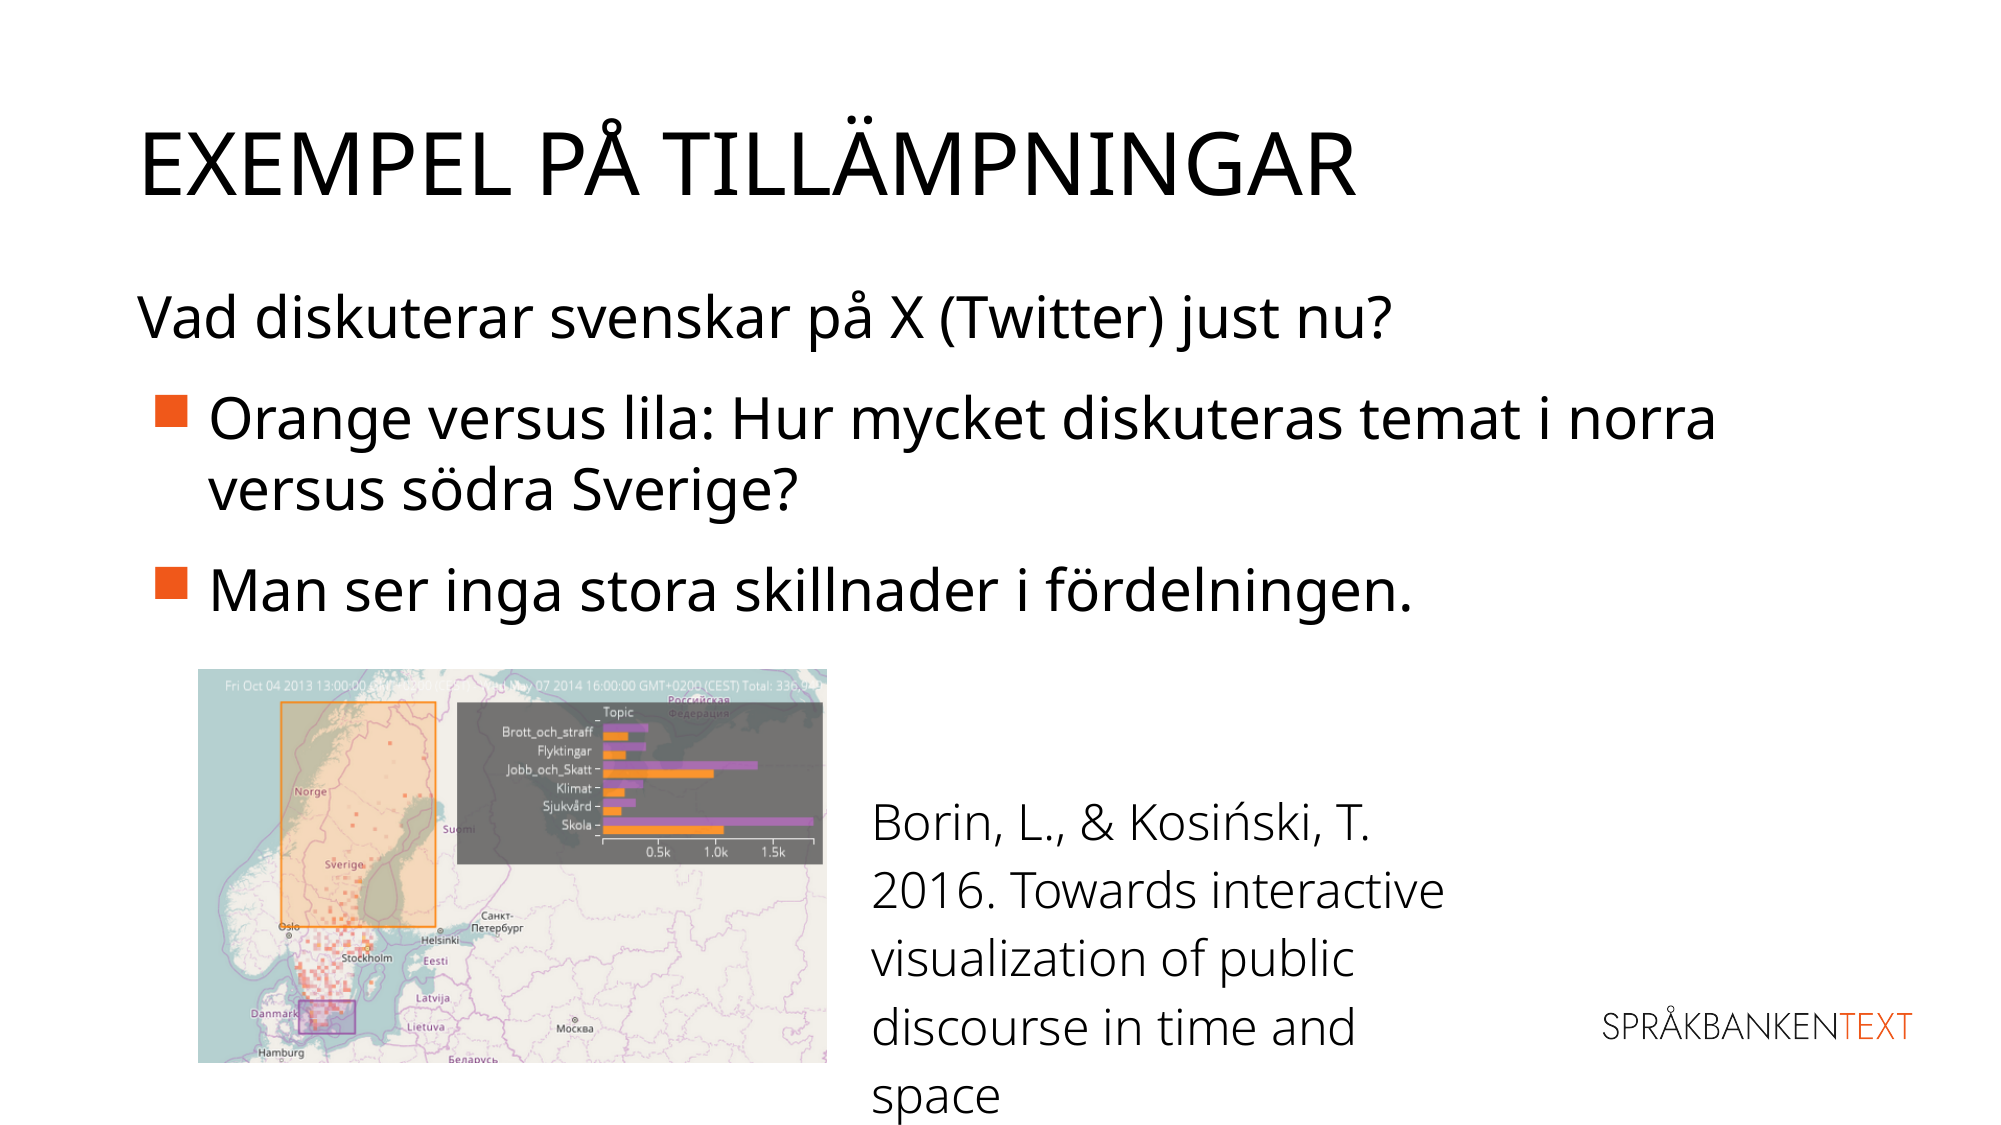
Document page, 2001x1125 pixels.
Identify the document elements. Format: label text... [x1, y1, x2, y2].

title Exempel på tillämpningar [137, 98, 1863, 225]
list Vad diskuterar svenskar på X (Twitter) just nu? Orange versus lila: Hur mycket diskuteras temat i norra versus södra Sverige? Man ser inga stora skillnader i fördelningen. [137, 281, 1861, 643]
picture [198, 669, 827, 1063]
text_box Borin, L., & Kosiński, T. 2016. Towards interactive visualization of public discourse in time and space [856, 779, 1477, 1084]
picture [1600, 998, 1959, 1125]
